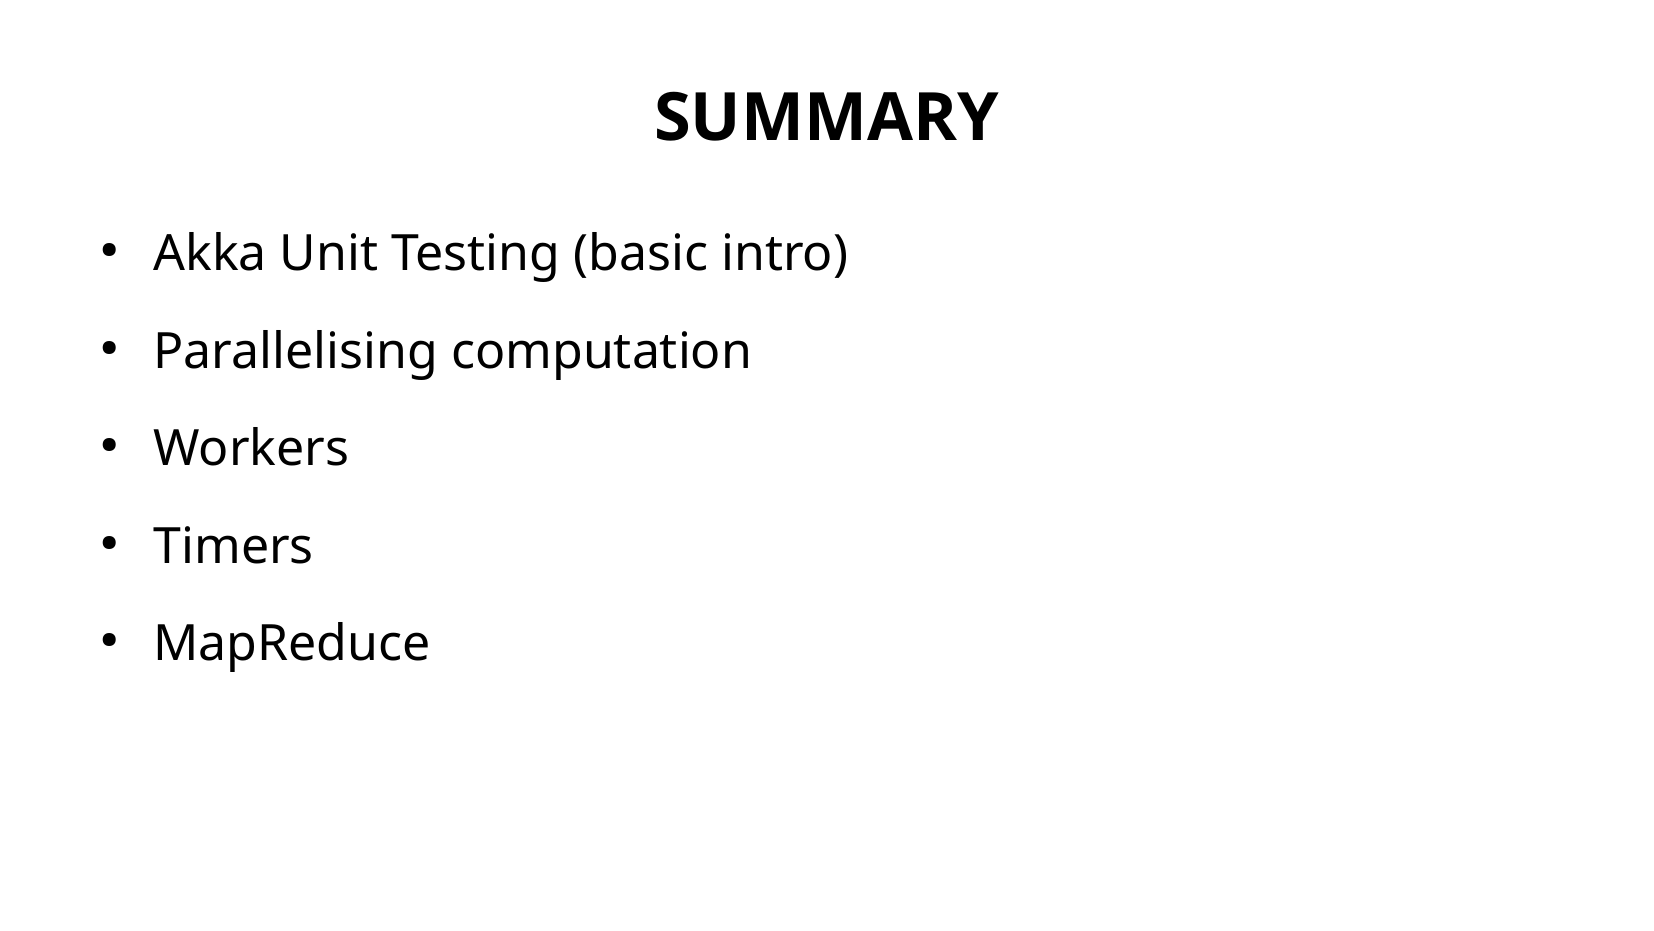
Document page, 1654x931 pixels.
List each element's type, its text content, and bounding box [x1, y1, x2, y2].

title SUMMARY [82, 36, 1571, 193]
list Akka Unit Testing (basic intro) Parallelising computation Workers Timers MapReduce [82, 217, 1571, 757]
